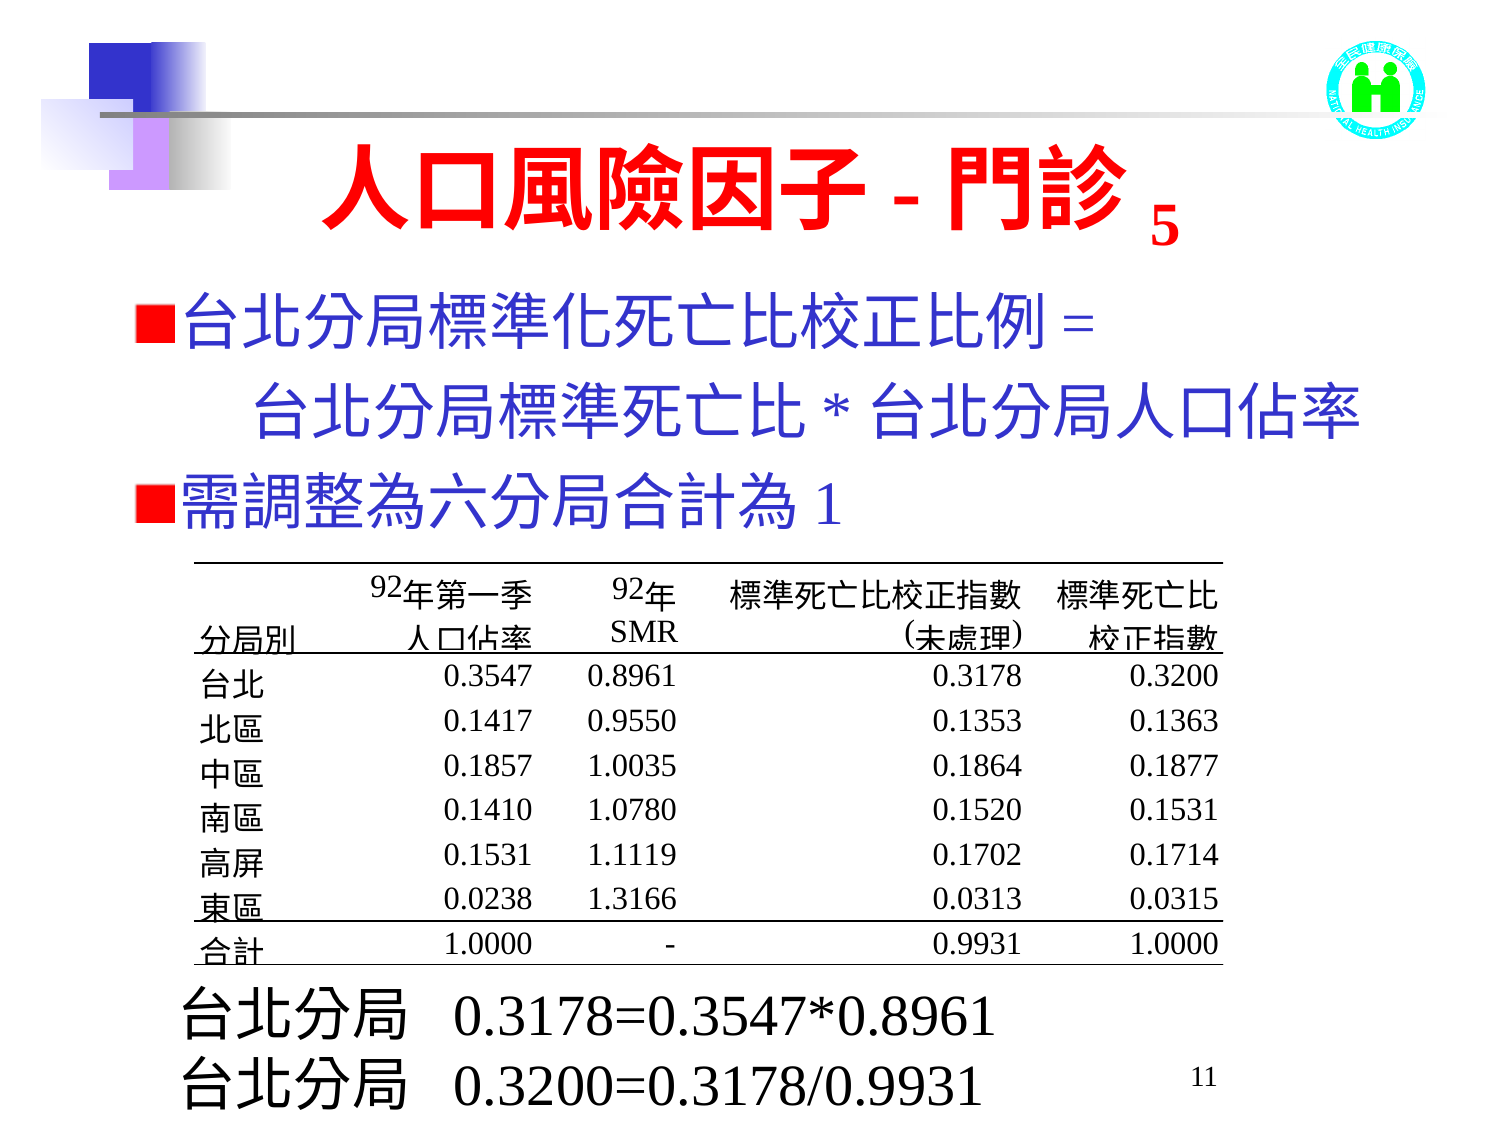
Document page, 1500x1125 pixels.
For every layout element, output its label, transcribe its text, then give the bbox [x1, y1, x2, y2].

chart [193, 562, 1226, 967]
text_box 台北分局 0.3178=0.3547*0.8961 台北分局 0.3200=0.3178/0.9931 [162, 969, 1051, 1125]
title 人口風險因子-門診5 [112, 99, 1388, 275]
list 台北分局標準化死亡比校正比例= 台北分局標準死亡比*台北分局人口佔率 需調整為六分局合計為1 [112, 275, 1388, 563]
text_box [1175, 1050, 1488, 1125]
